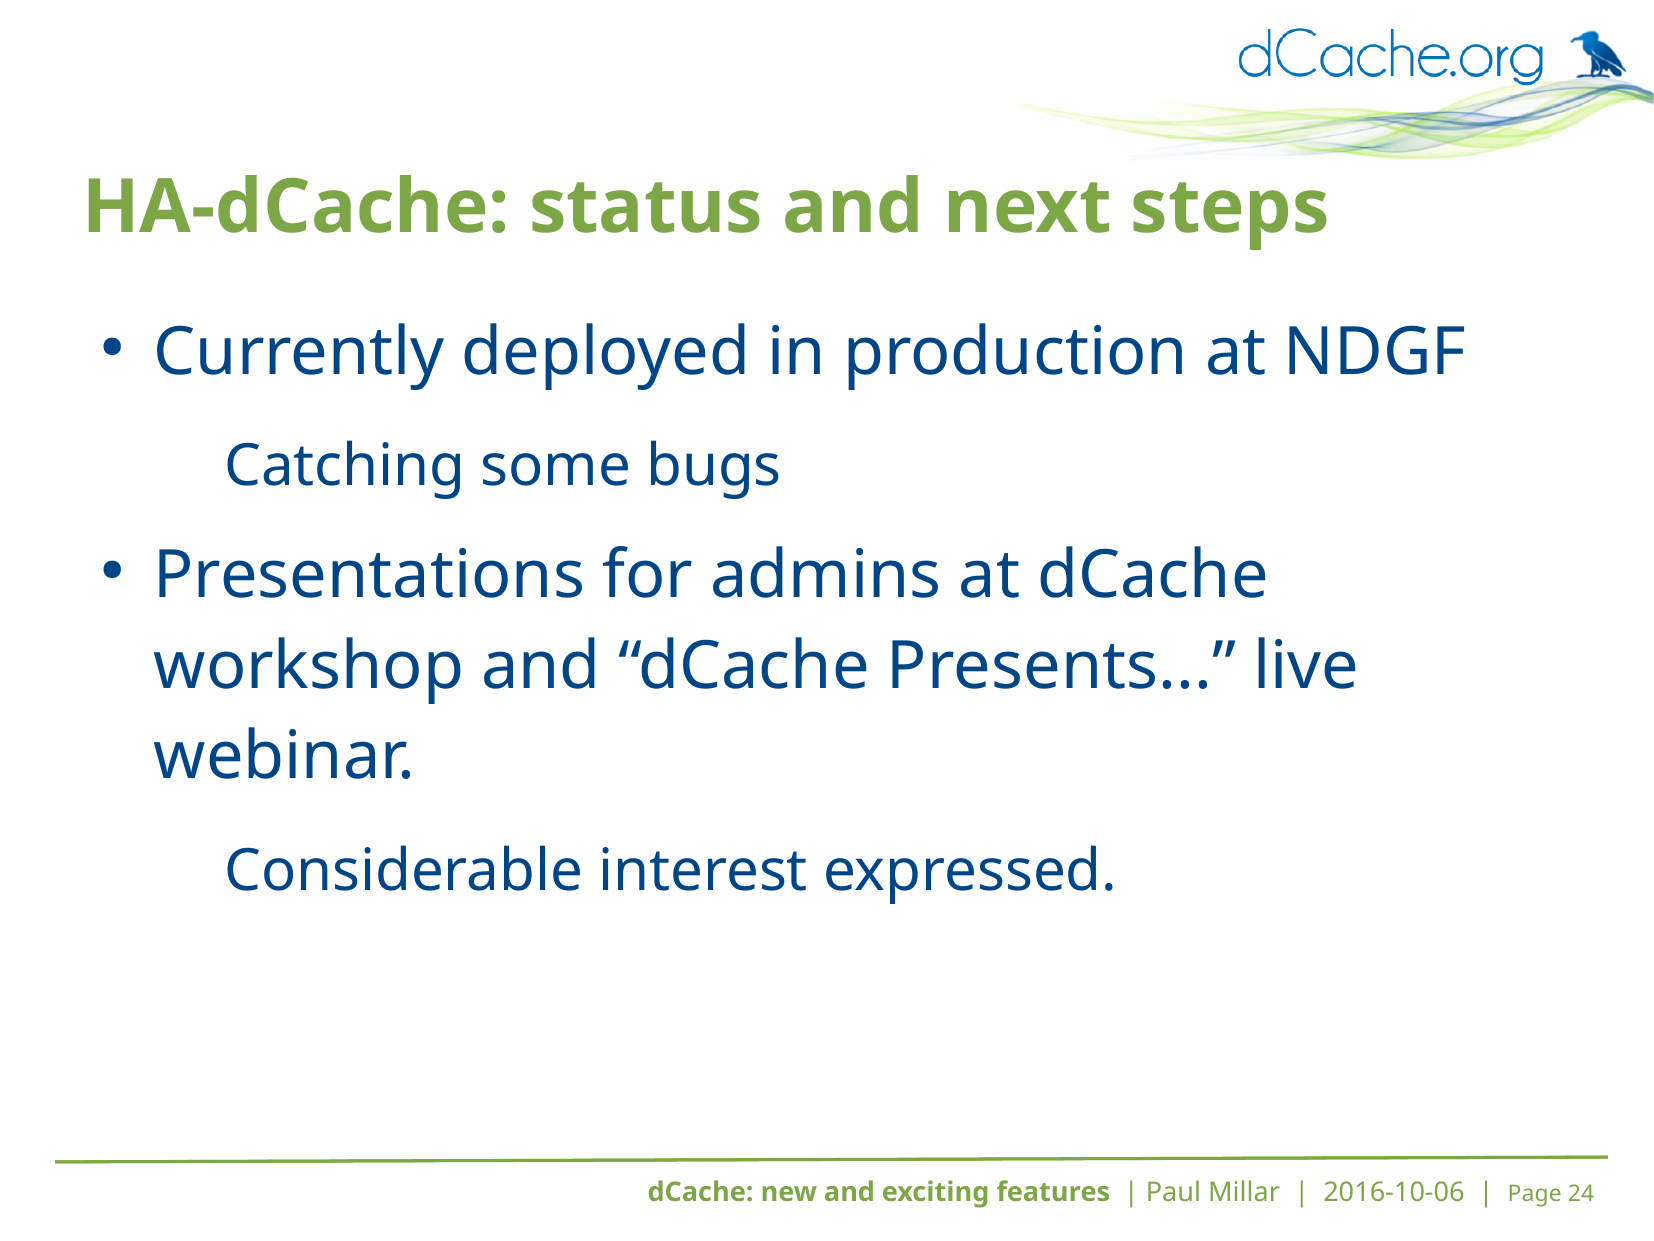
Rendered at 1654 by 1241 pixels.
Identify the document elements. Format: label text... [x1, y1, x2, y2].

title HA-dCache: status and next steps [82, 155, 1605, 252]
list Currently deployed in production at NDGF Catching some bugs Presentations for admins at dCache workshop and “dCache Presents...” live webinar. Considerable interest expressed. [82, 302, 1571, 1023]
picture [956, 16, 1654, 169]
